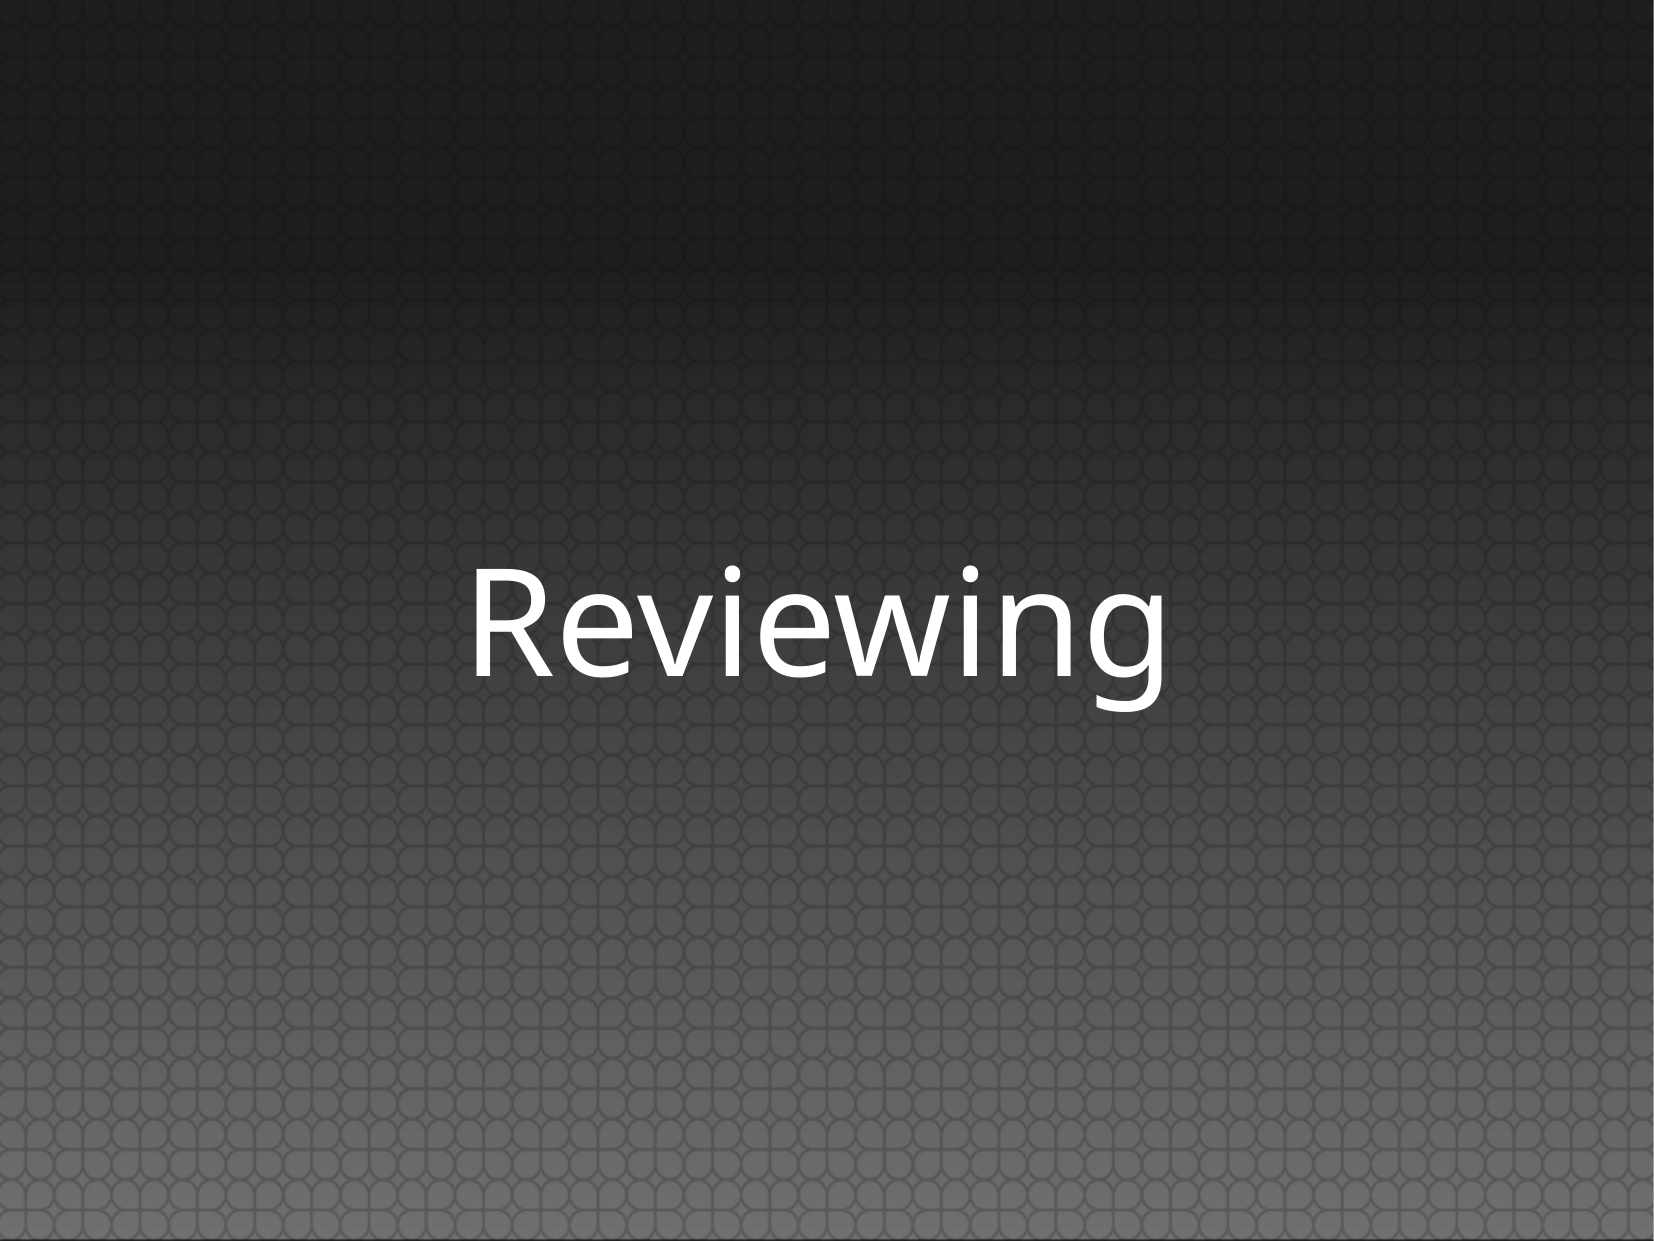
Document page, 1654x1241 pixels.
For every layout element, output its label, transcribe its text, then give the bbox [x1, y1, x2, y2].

picture [0, 0, 1654, 1241]
title Reviewing [75, 525, 1564, 713]
